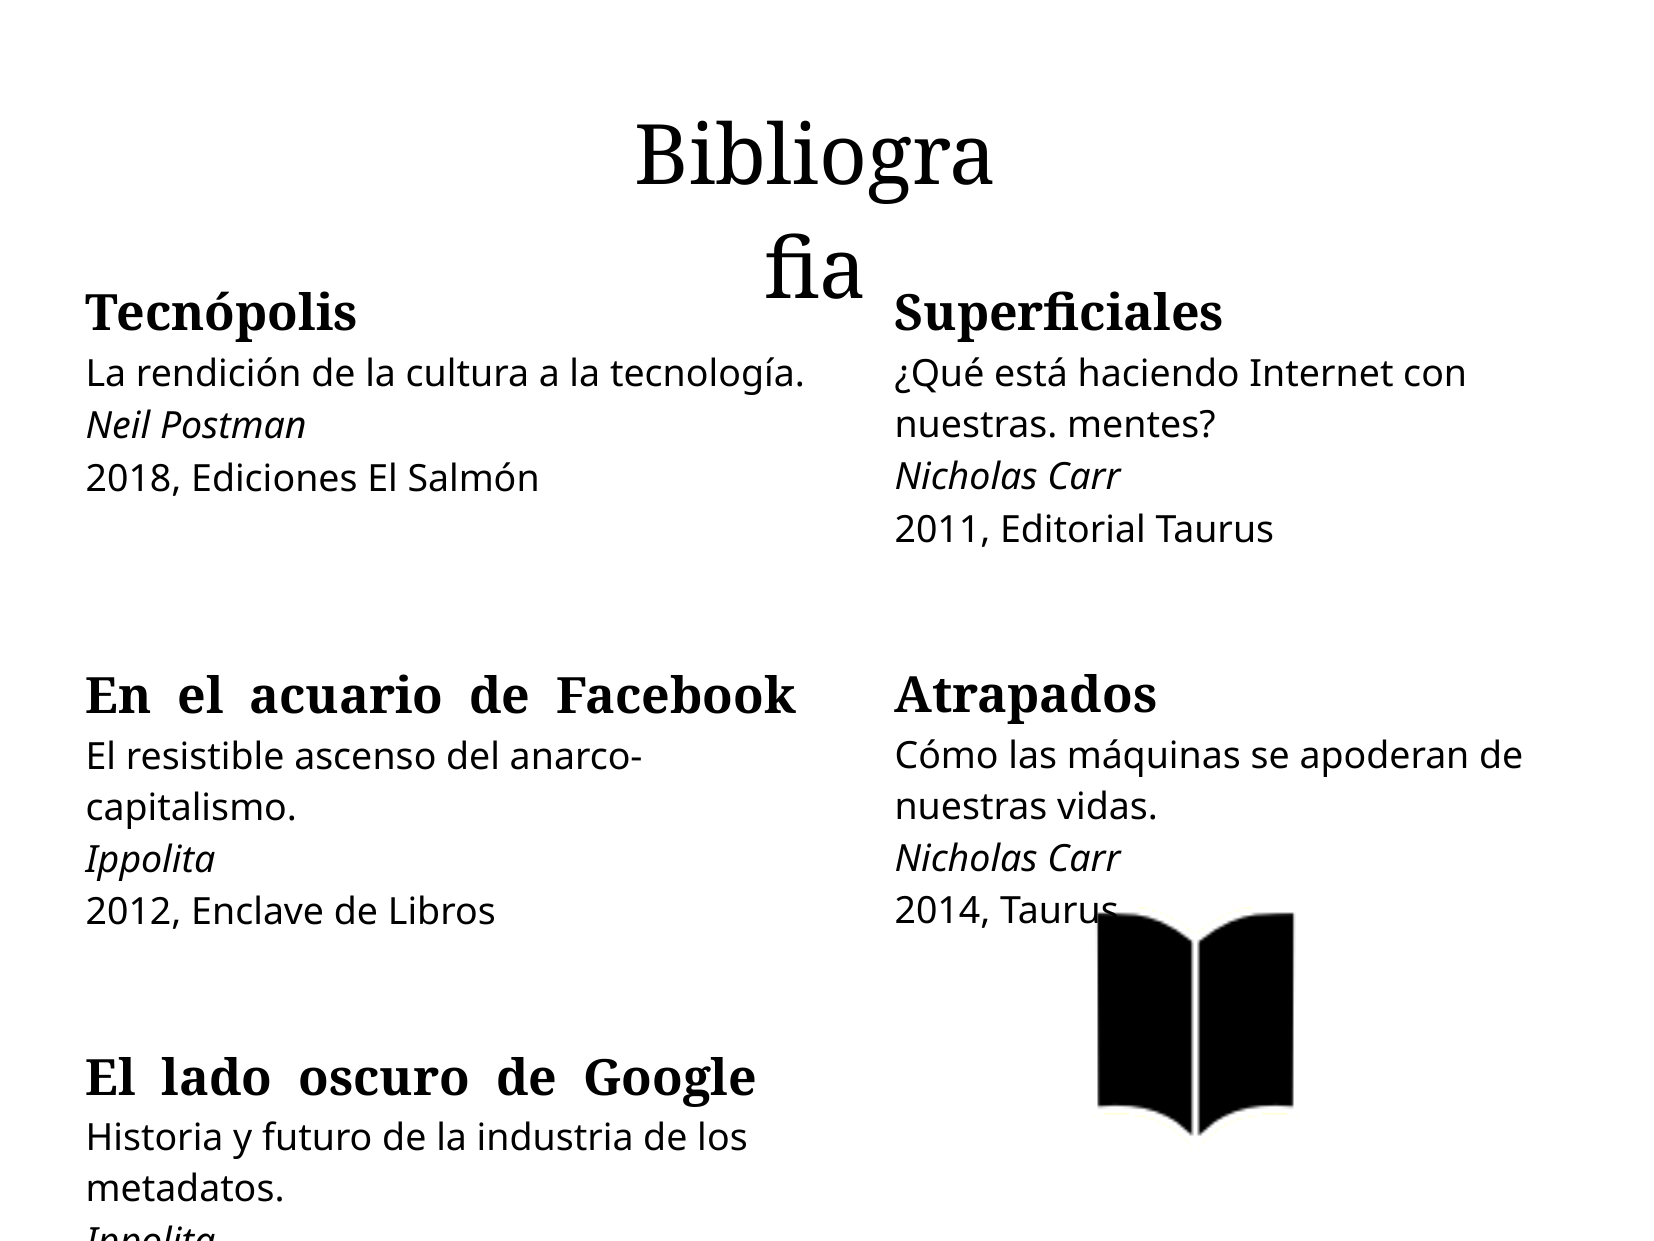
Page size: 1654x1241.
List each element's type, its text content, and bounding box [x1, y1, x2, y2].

text_box Superficiales ¿Qué está haciendo Internet con nuestras. mentes? Nicholas Carr 2011, Editorial Taurus Atrapados Cómo las máquinas se apoderan de nuestras vidas. Nicholas Carr 2014, Taurus [879, 269, 1625, 839]
text_box Bibliografia [620, 88, 1063, 207]
picture [1092, 906, 1300, 1152]
text_box Tecnópolis La rendición de la cultura a la tecnología. Neil Postman 2018, Ediciones El Salmón En el acuario de Facebook El resistible ascenso del anarco-capitalismo. Ippolita 2012, Enclave de Libros El lado oscuro de Google Historia y futuro de la industria de los metadatos. Ippolita 2010, Editorial Virus [70, 269, 869, 1134]
